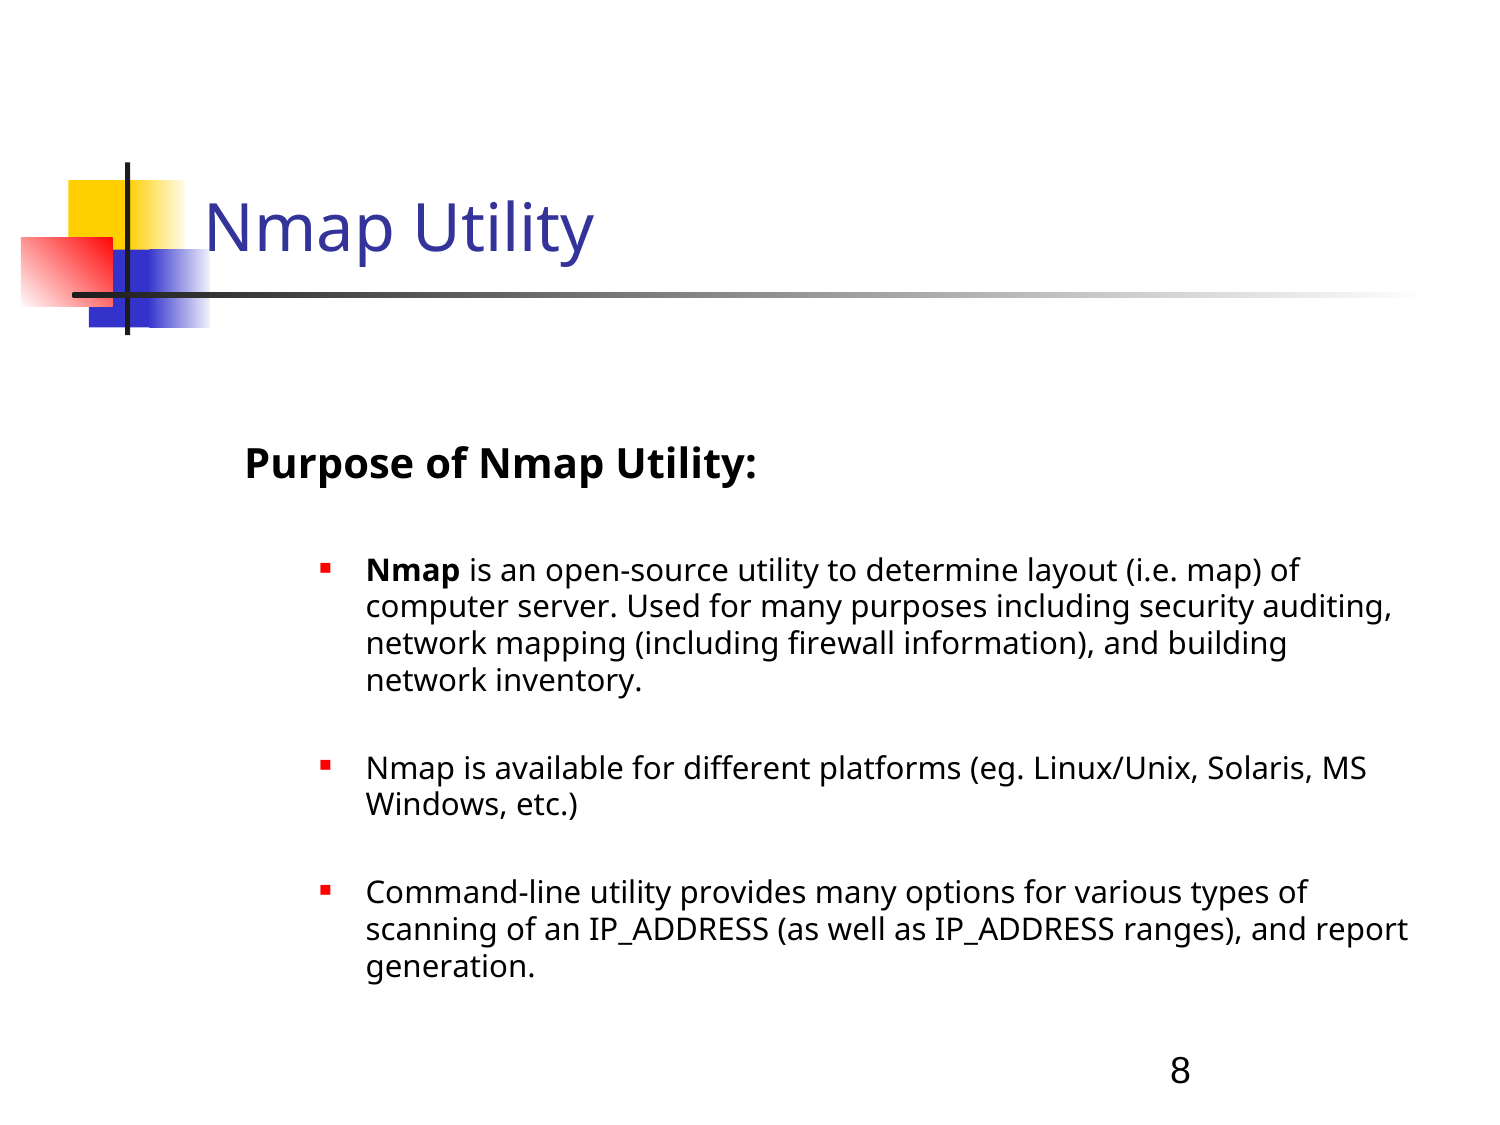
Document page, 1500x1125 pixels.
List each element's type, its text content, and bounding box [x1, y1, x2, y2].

title Nmap Utility [188, 35, 1468, 276]
list Purpose of Nmap Utility: Nmap is an open-source utility to determine layout (i.e. map) of computer server. Used for many purposes including security auditing, network mapping (including firewall information), and building network inventory. Nmap is available for different platforms (eg. Linux/Unix, Solaris, MS Windows, etc.) Command-line utility provides many options for various types of scanning of an IP_ADDRESS (as well as IP_ADDRESS ranges), and report generation. [229, 365, 1434, 1034]
